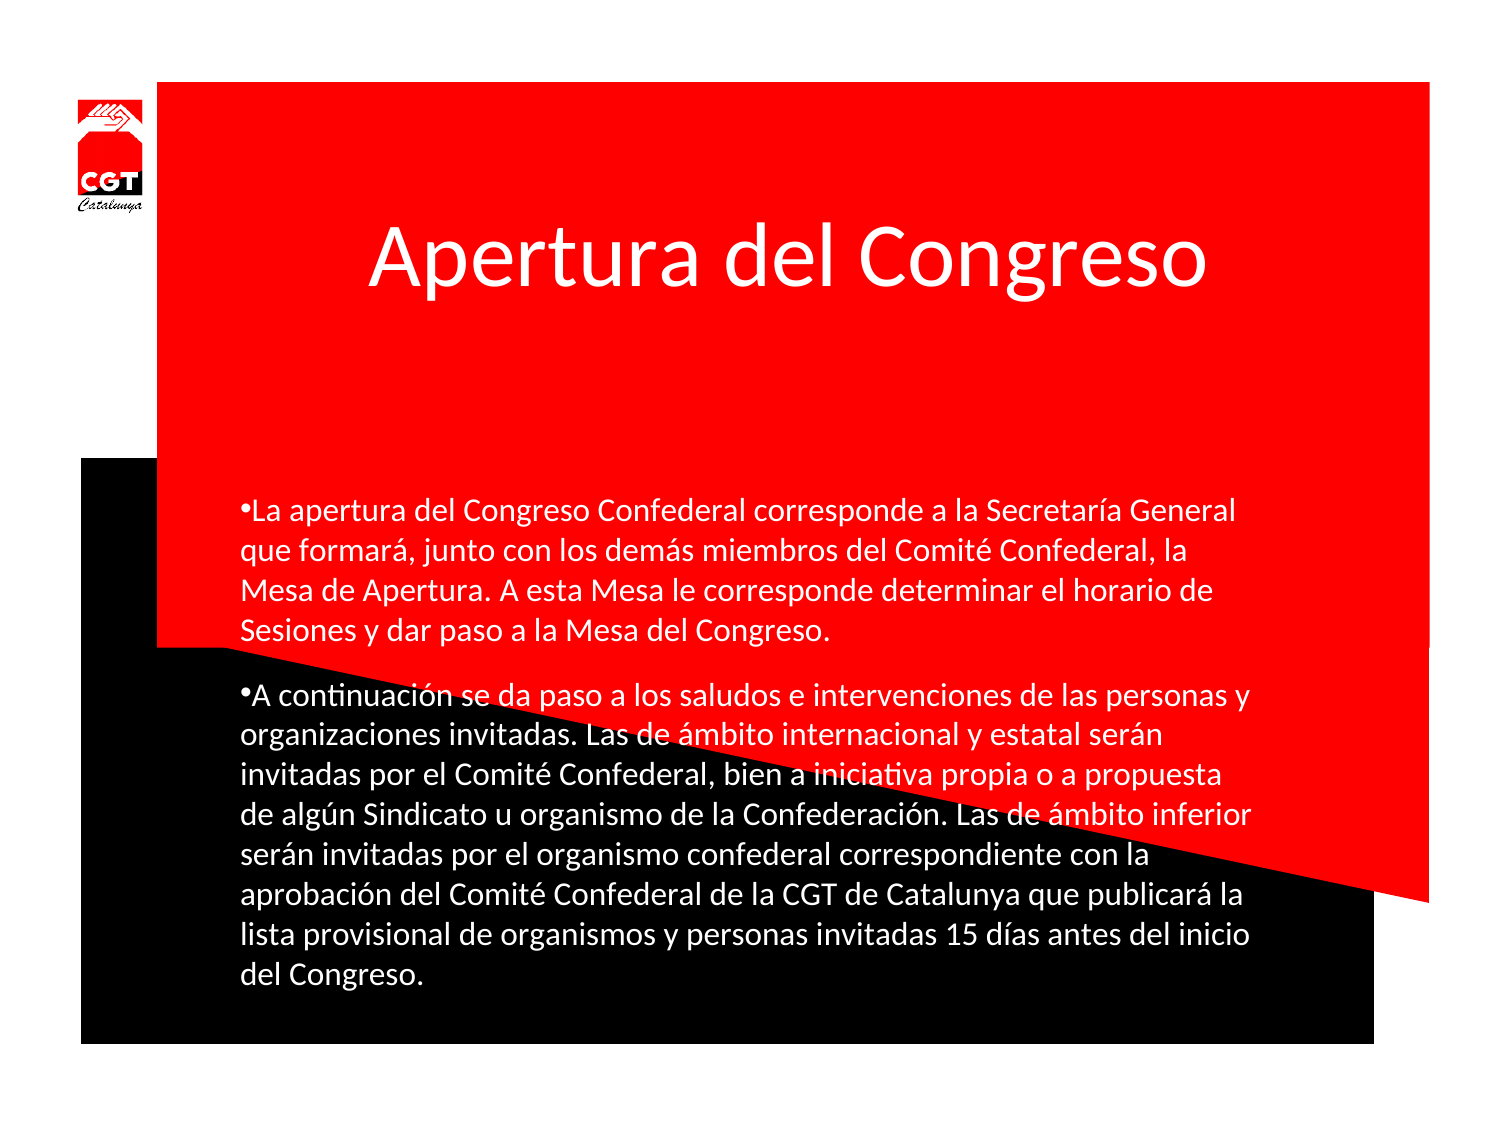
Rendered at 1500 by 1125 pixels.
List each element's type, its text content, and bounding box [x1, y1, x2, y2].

text_box [81, 82, 1430, 1043]
chart [70, 93, 153, 220]
text_box La apertura del Congreso Confederal corresponde a la Secretaría General que formará, junto con los demás miembros del Comité Confederal, la Mesa de Apertura. A esta Mesa le corresponde determinar el horario de Sesiones y dar paso a la Mesa del Congreso. A continuación se da paso a los saludos e intervenciones de las personas y organizaciones invitadas. Las de ámbito internacional y estatal serán invitadas por el Comité Confederal, bien a iniciativa propia o a propuesta de algún Sindicato u organismo de la Confederación. Las de ámbito inferior serán invitadas por el organismo confederal correspondiente con la aprobación del Comité Confederal de la CGT de Catalunya que publicará la lista provisional de organismos y personas invitadas 15 días antes del inicio del Congreso. [225, 480, 1276, 1008]
title Apertura del Congreso [152, 128, 1428, 370]
